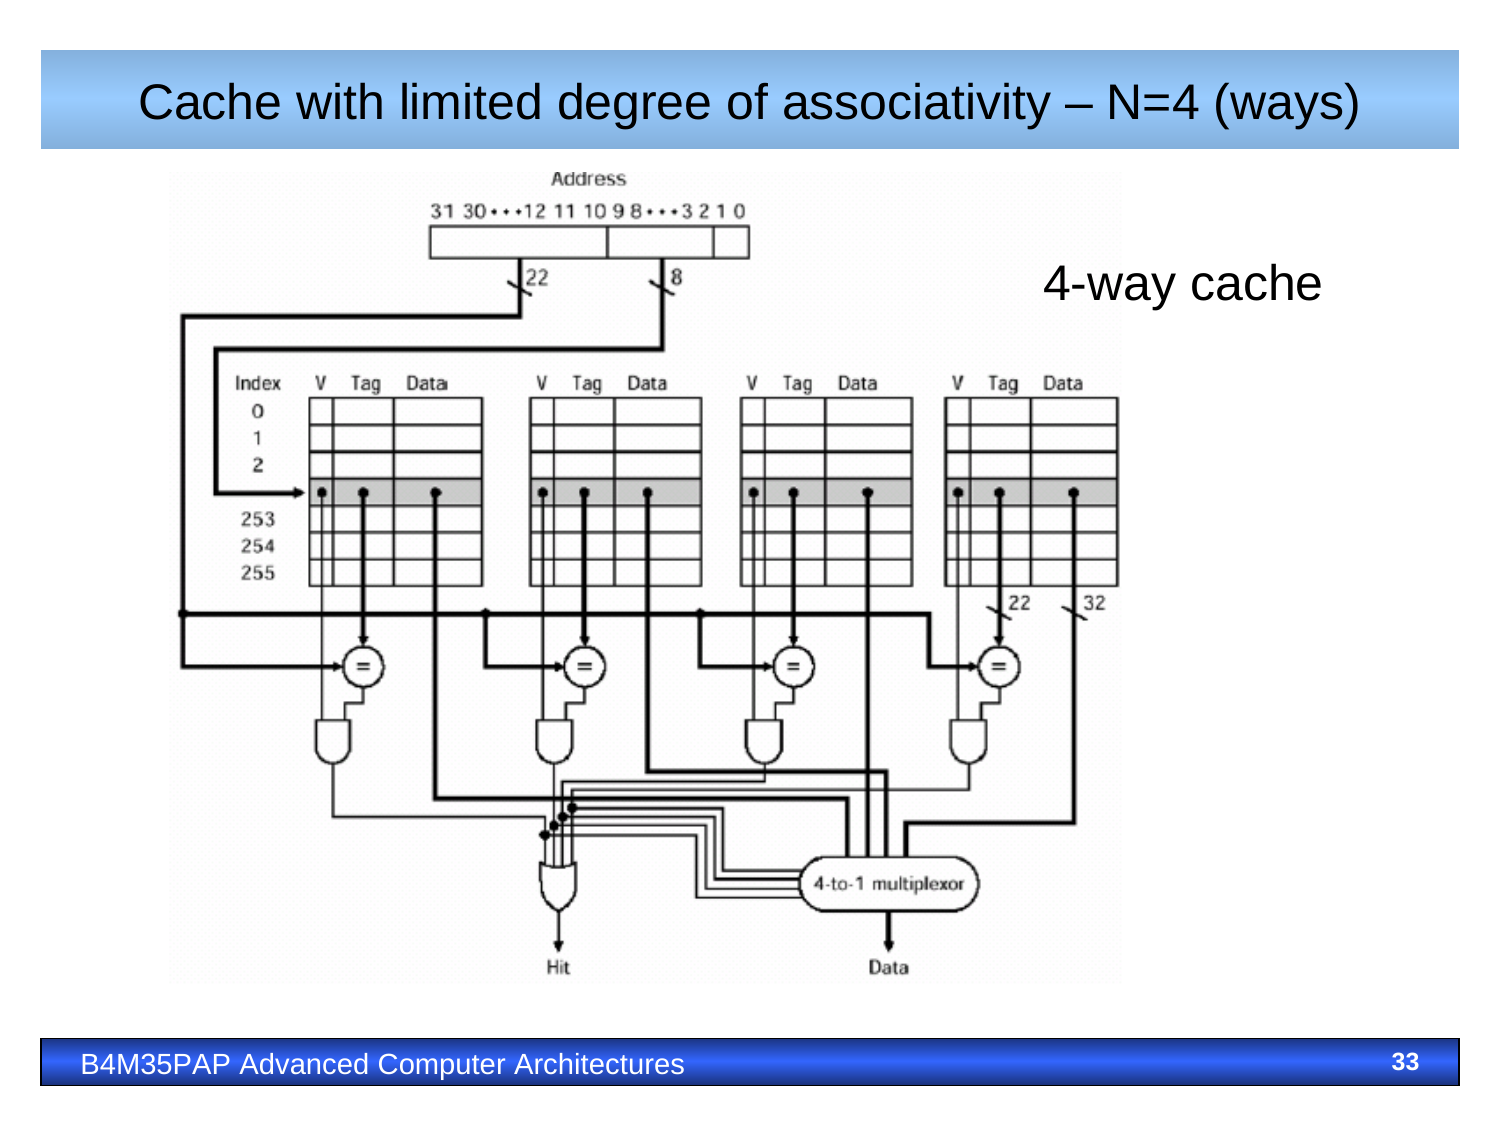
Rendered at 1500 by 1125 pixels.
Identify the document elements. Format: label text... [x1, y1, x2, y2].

text_box 4-way cache [1028, 243, 1339, 319]
picture [147, 172, 1148, 987]
title Cache with limited degree of associativity – N=4 (ways) [41, 50, 1459, 149]
